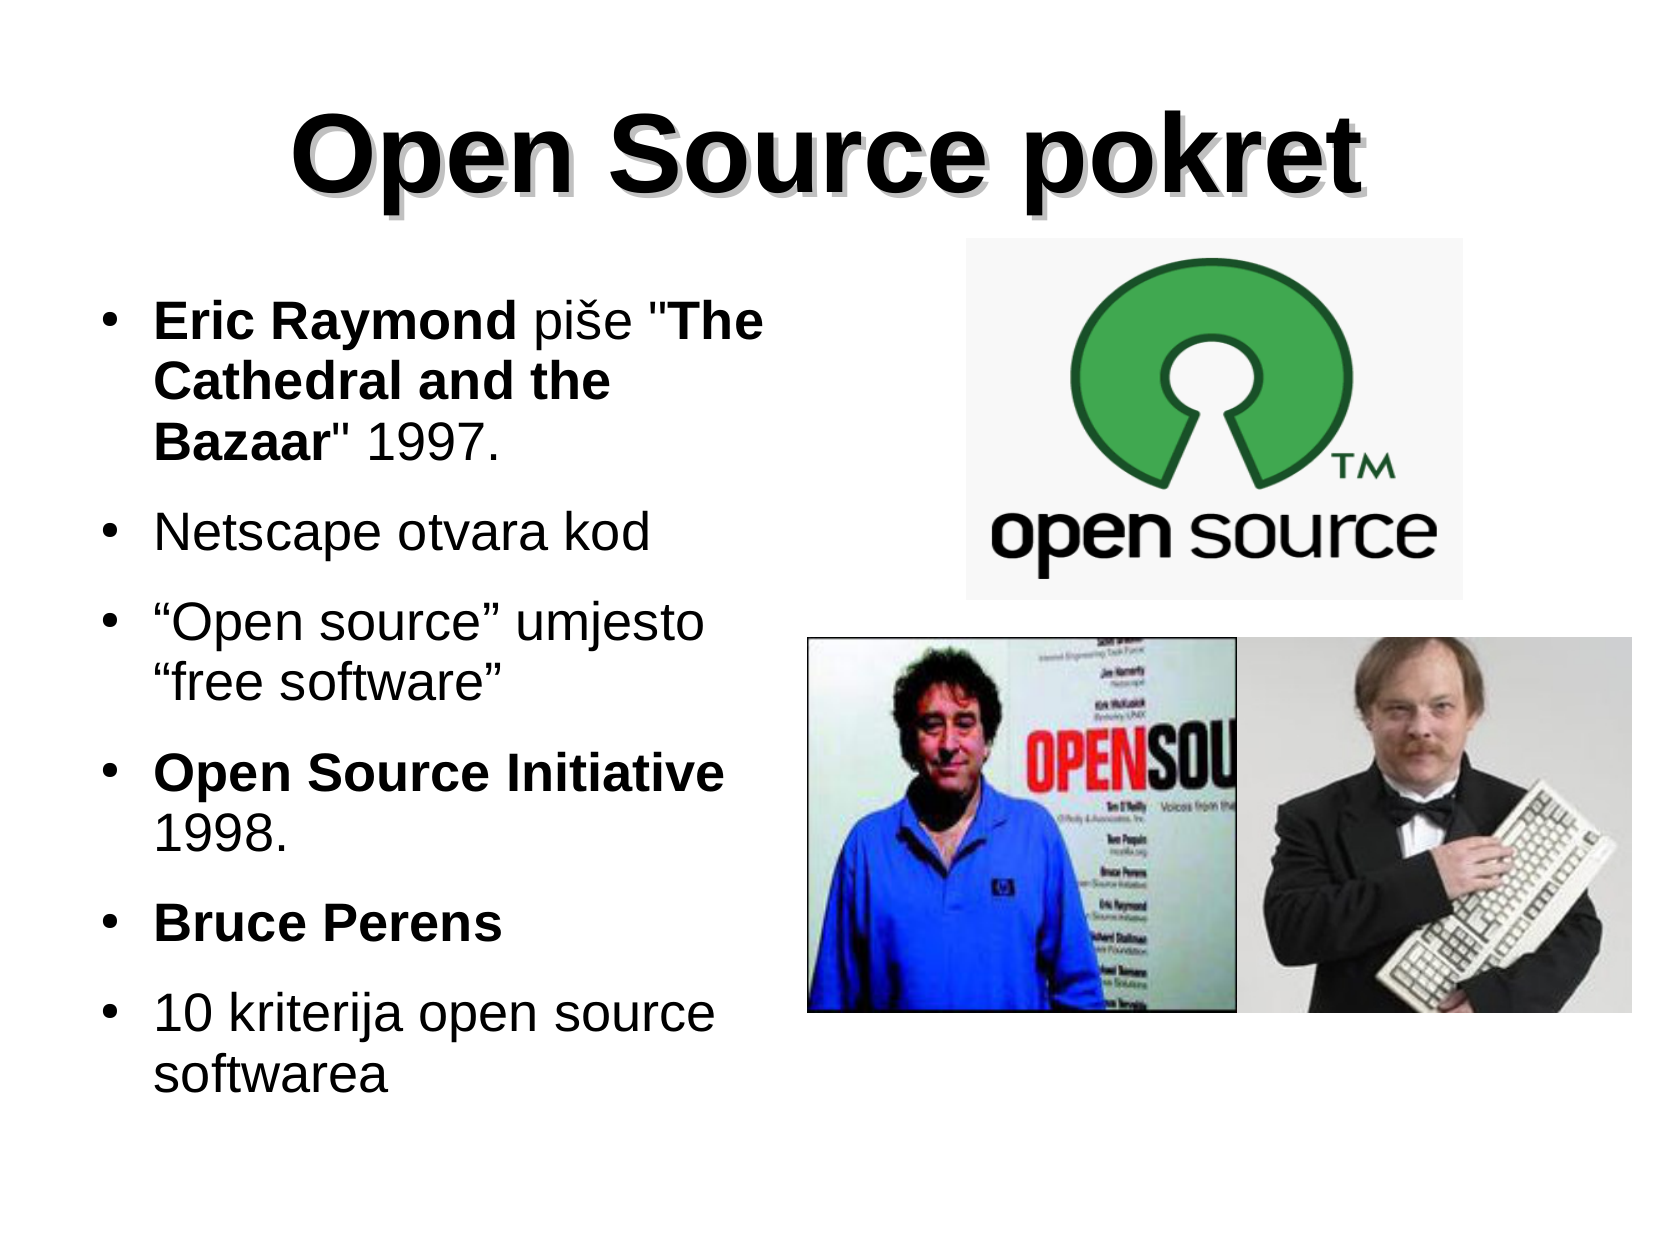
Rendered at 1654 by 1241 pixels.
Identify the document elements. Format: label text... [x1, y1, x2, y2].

title Open Source pokret [82, 56, 1571, 250]
picture [966, 238, 1463, 601]
picture [807, 637, 1632, 1013]
list Eric Raymond piše "The Cathedral and the Bazaar" 1997. Netscape otvara kod “Open source” umjesto “free software” Open Source Initiative 1998. Bruce Perens 10 kriterija open source softwarea [82, 290, 809, 1104]
